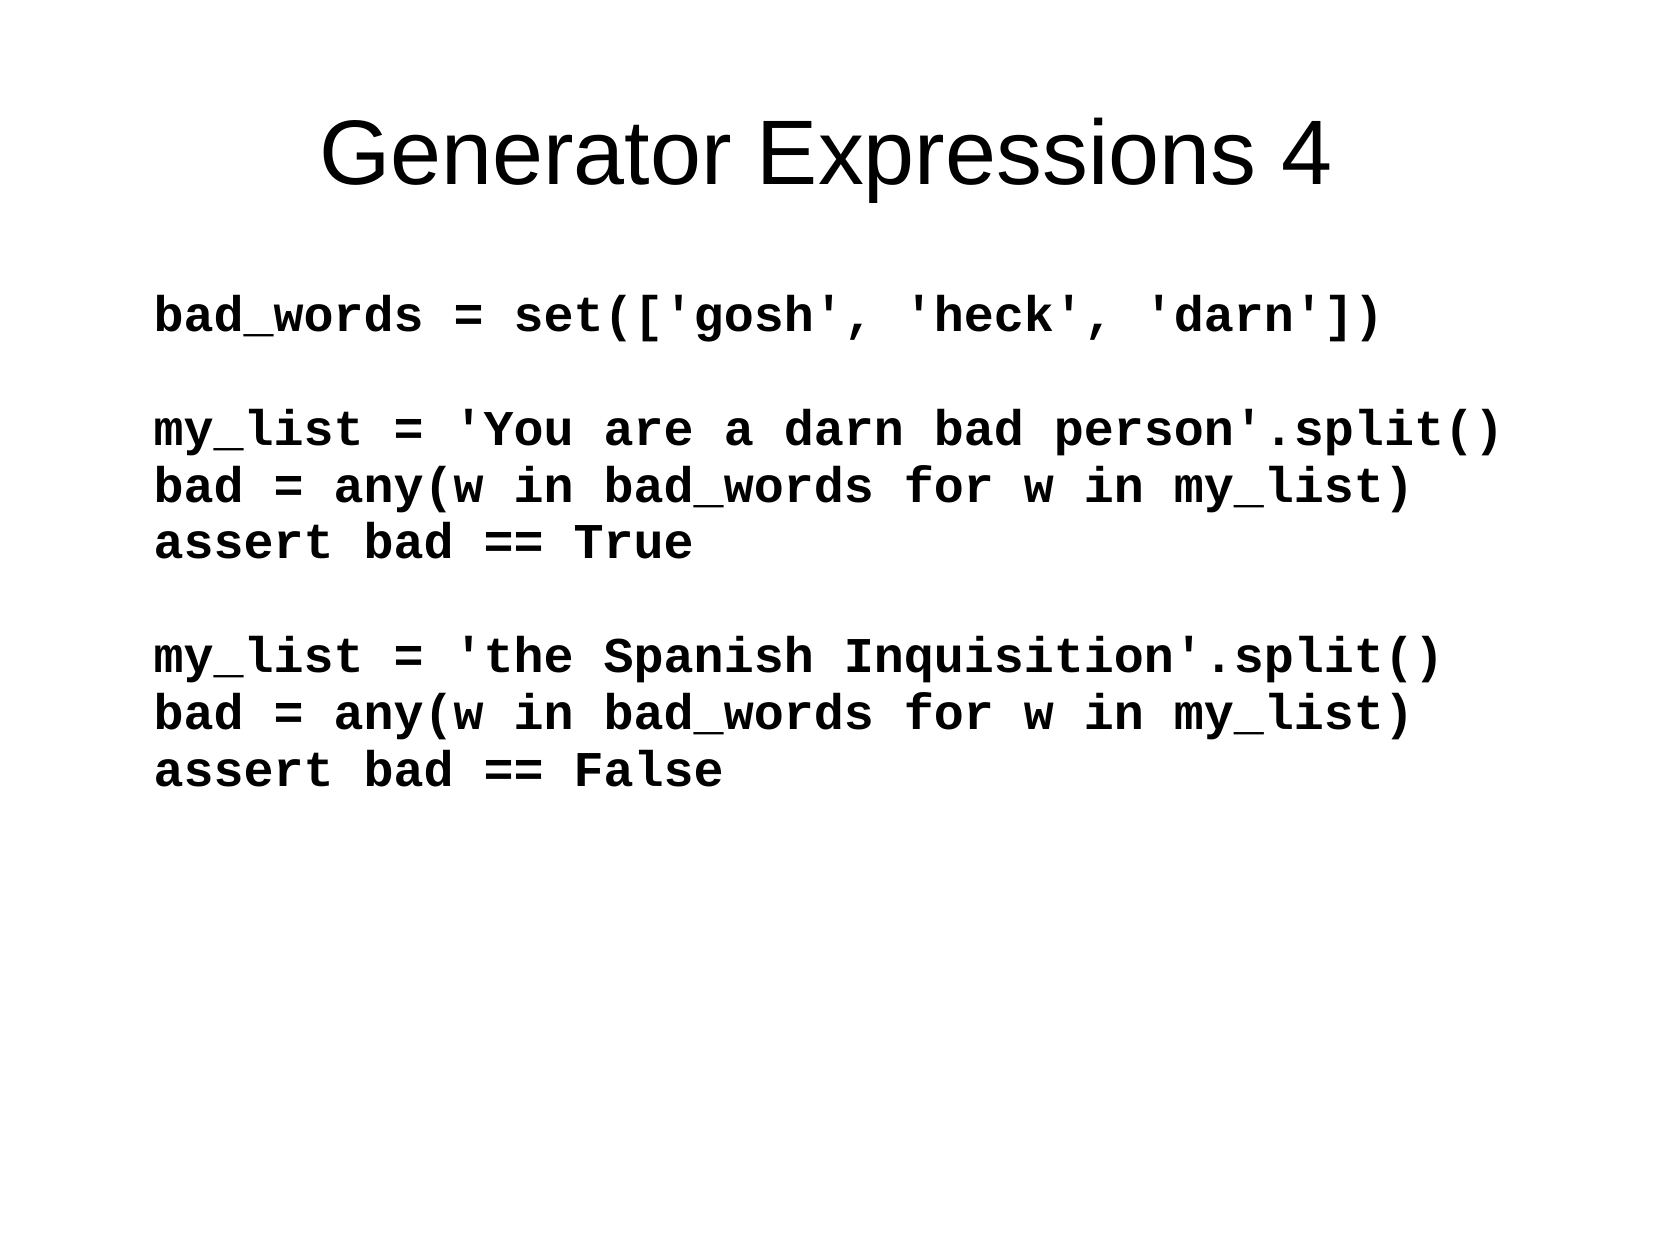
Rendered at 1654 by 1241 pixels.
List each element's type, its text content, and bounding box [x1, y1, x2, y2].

title Generator Expressions 4 [82, 49, 1571, 257]
list bad_words = set(['gosh', 'heck', 'darn']) my_list = 'You are a darn bad person'.split() bad = any(w in bad_words for w in my_list) assert bad == True my_list = 'the Spanish Inquisition'.split() bad = any(w in bad_words for w in my_list) assert bad == False [82, 290, 1571, 1010]
